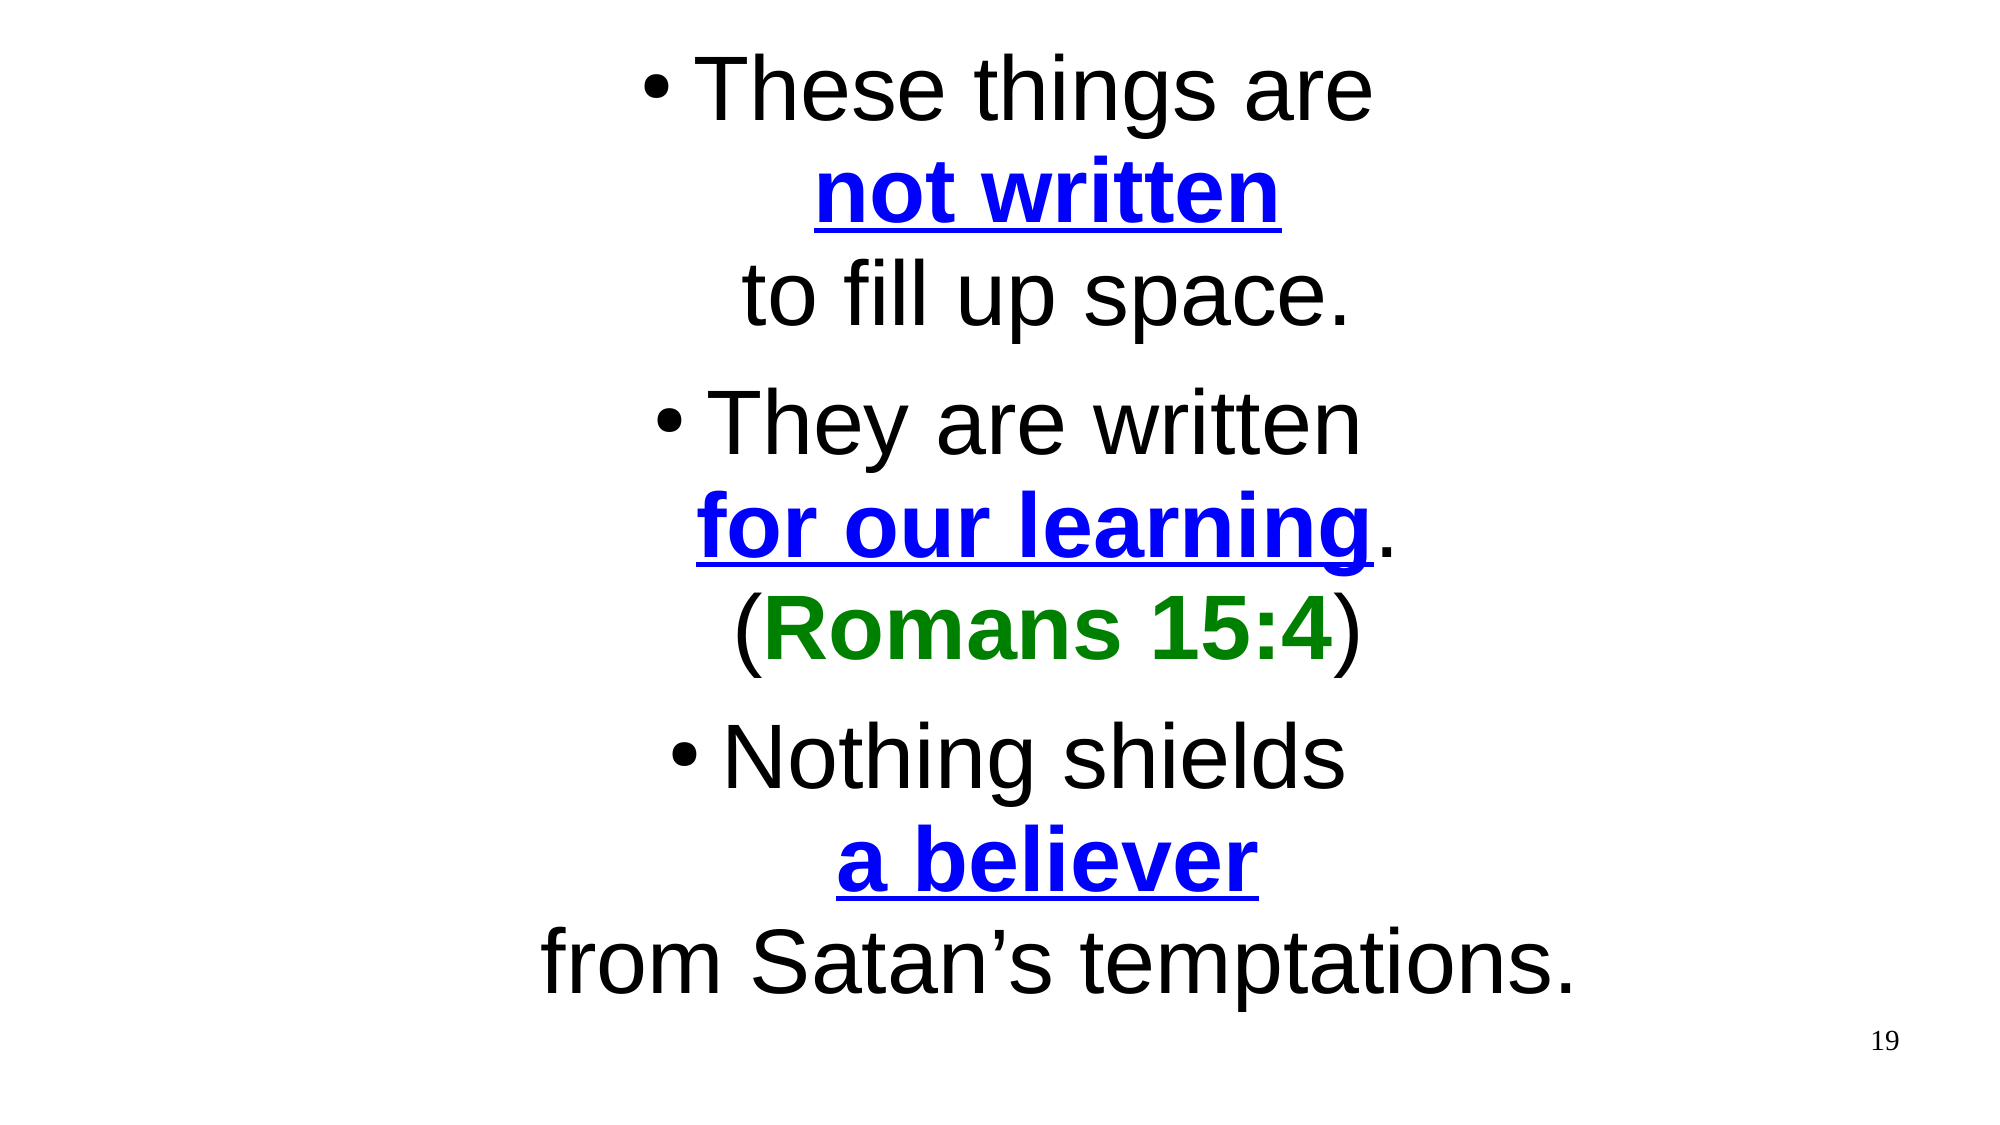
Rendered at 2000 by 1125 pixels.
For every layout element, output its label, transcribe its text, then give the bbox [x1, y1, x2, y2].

list These things are not written to fill up space. They are written for our learning. (Romans 15:4) Nothing shields a believer from Satan’s temptations. [37, 37, 1988, 1088]
